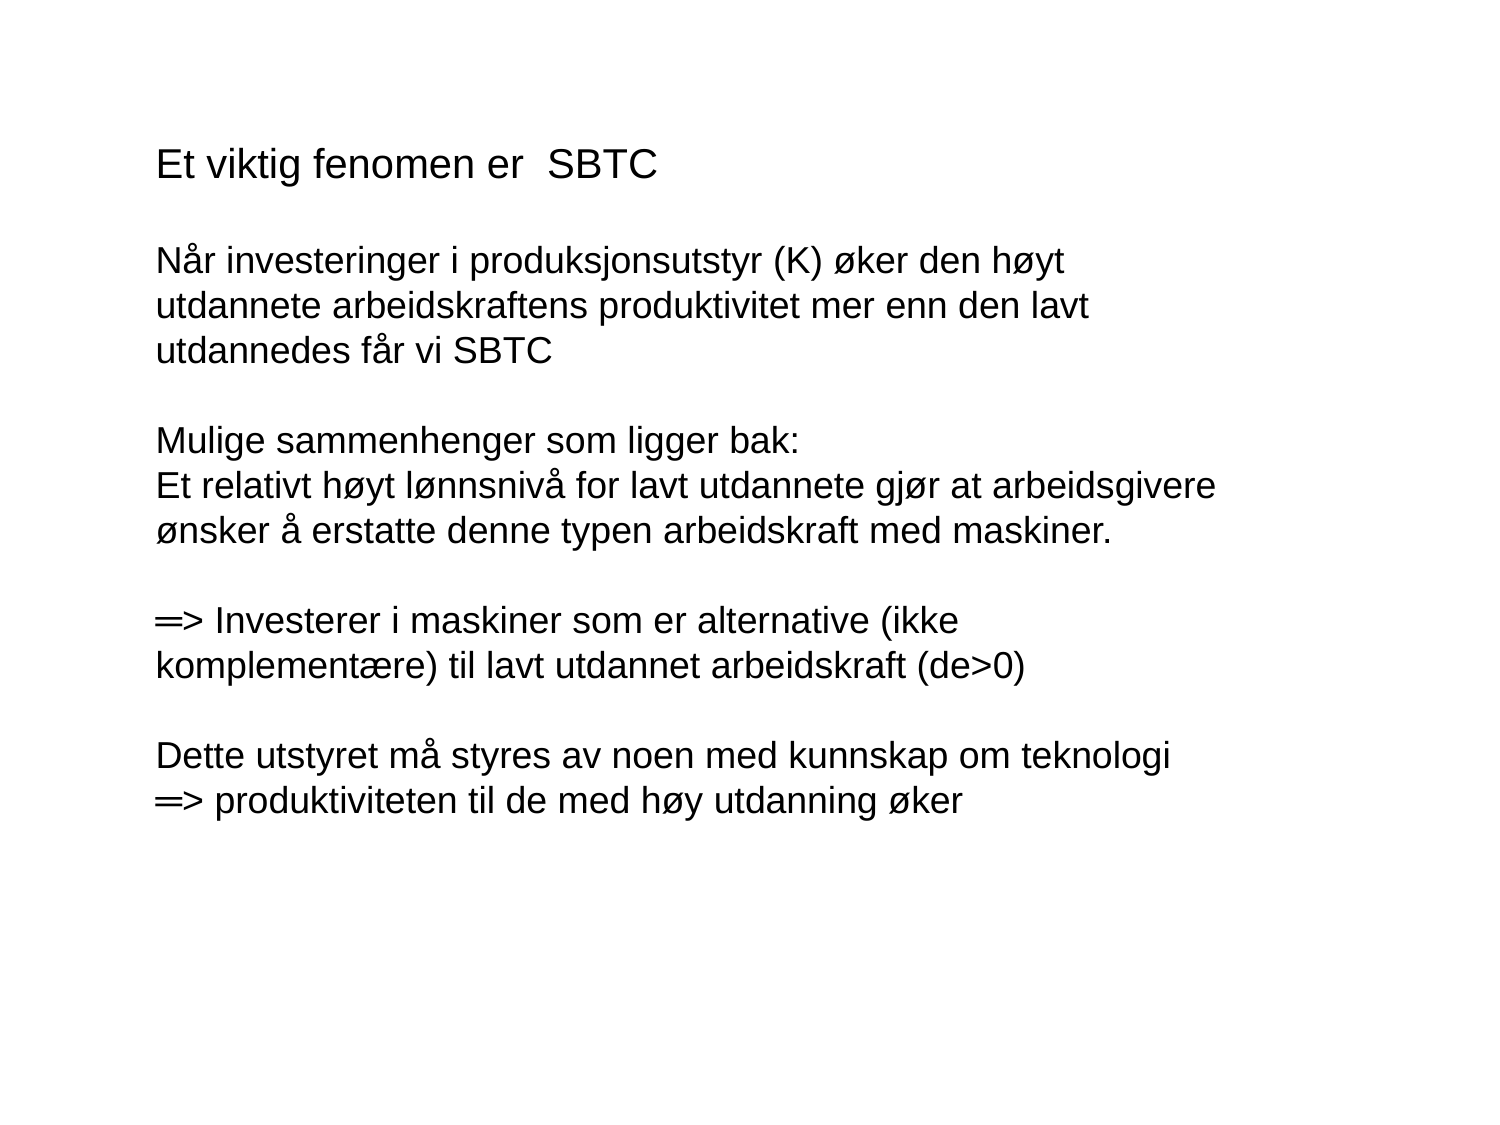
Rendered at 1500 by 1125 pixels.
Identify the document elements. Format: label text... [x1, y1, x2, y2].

text_box Et viktig fenomen er SBTC Når investeringer i produksjonsutstyr (K) øker den høyt utdannete arbeidskraftens produktivitet mer enn den lavt utdannedes får vi SBTC Mulige sammenhenger som ligger bak: Et relativt høyt lønnsnivå for lavt utdannete gjør at arbeidsgivere ønsker å erstatte denne typen arbeidskraft med maskiner. ═> Investerer i maskiner som er alternative (ikke komplementære) til lavt utdannet arbeidskraft (de>0) Dette utstyret må styres av noen med kunnskap om teknologi ═> produktiviteten til de med høy utdanning øker [140, 128, 1254, 965]
